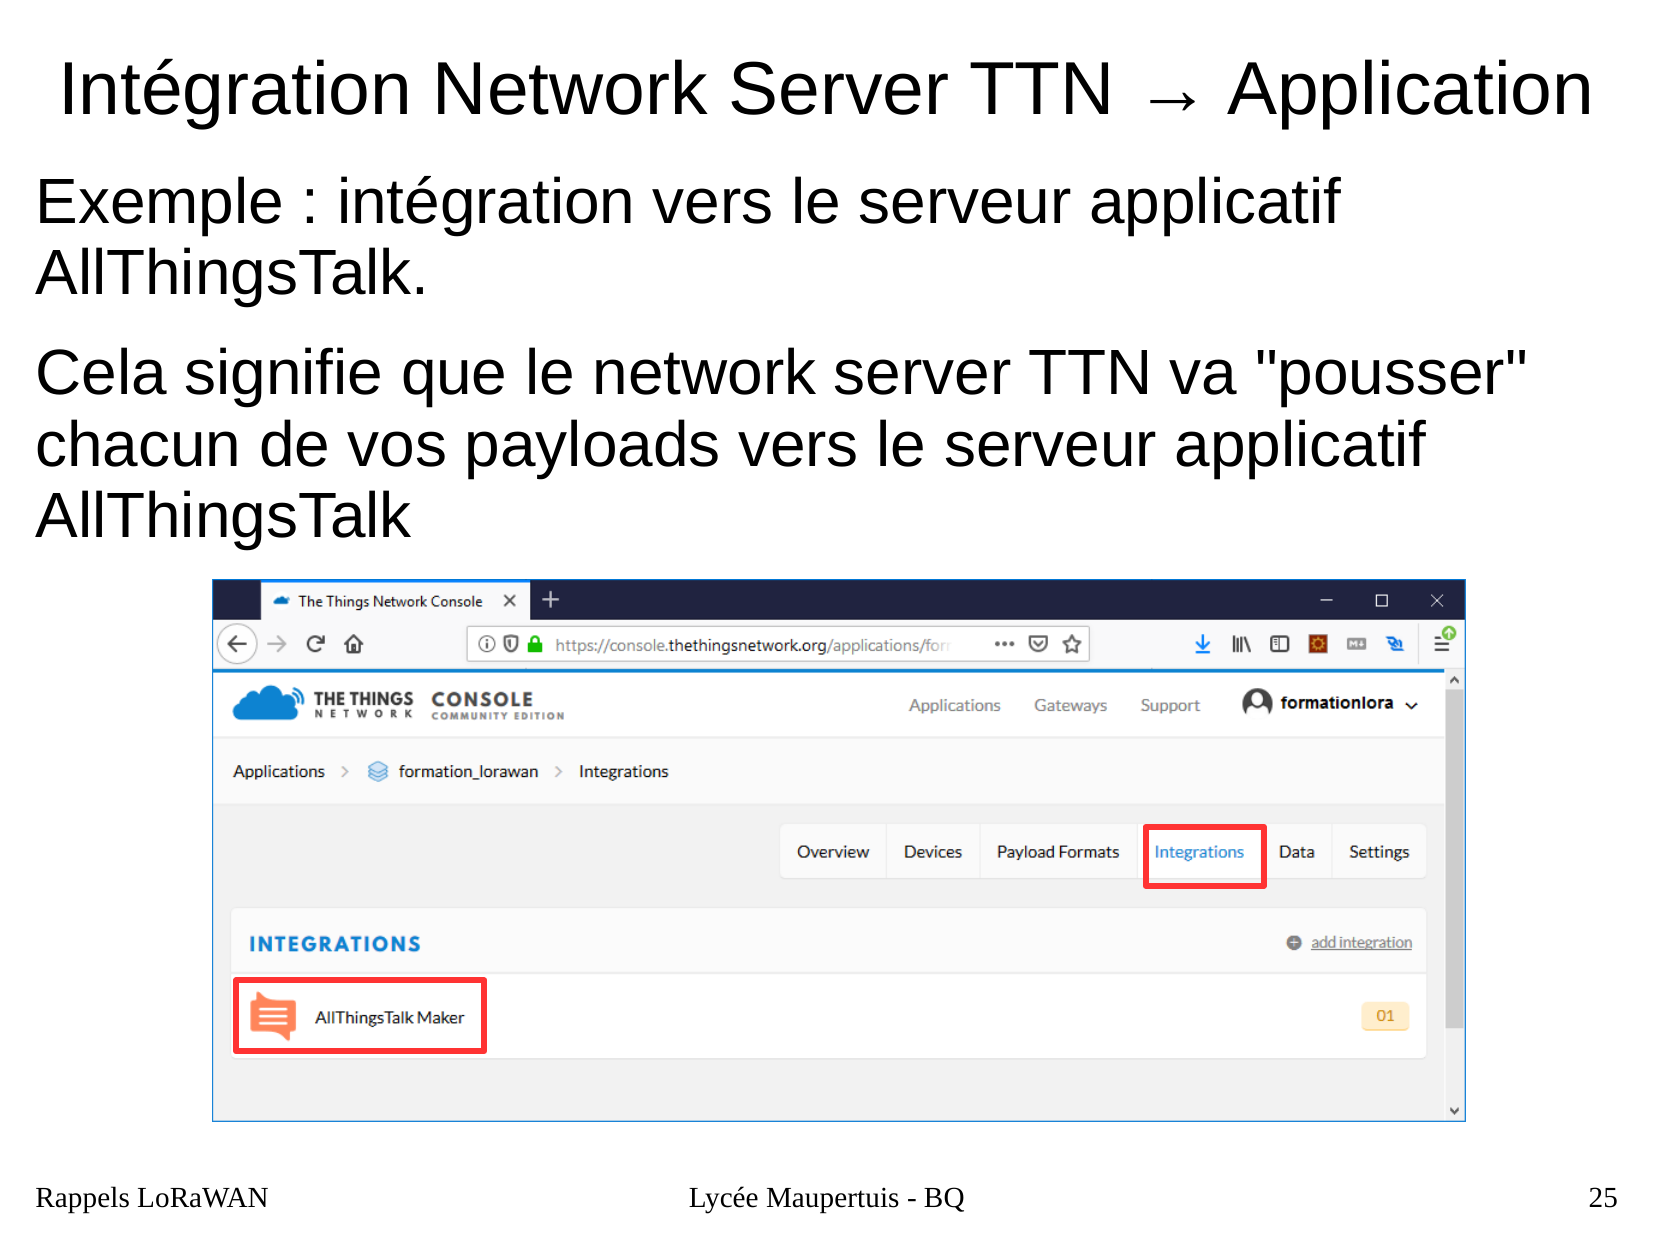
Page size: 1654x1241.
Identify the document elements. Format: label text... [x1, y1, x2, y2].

picture [212, 579, 1466, 1123]
list Exemple : intégration vers le serveur applicatif AllThingsTalk. Cela signifie que le network server TTN va "pousser" chacun de vos payloads vers le serveur applicatif AllThingsTalk [35, 165, 1619, 556]
title Intégration Network Server TTN → Application [35, 35, 1619, 142]
